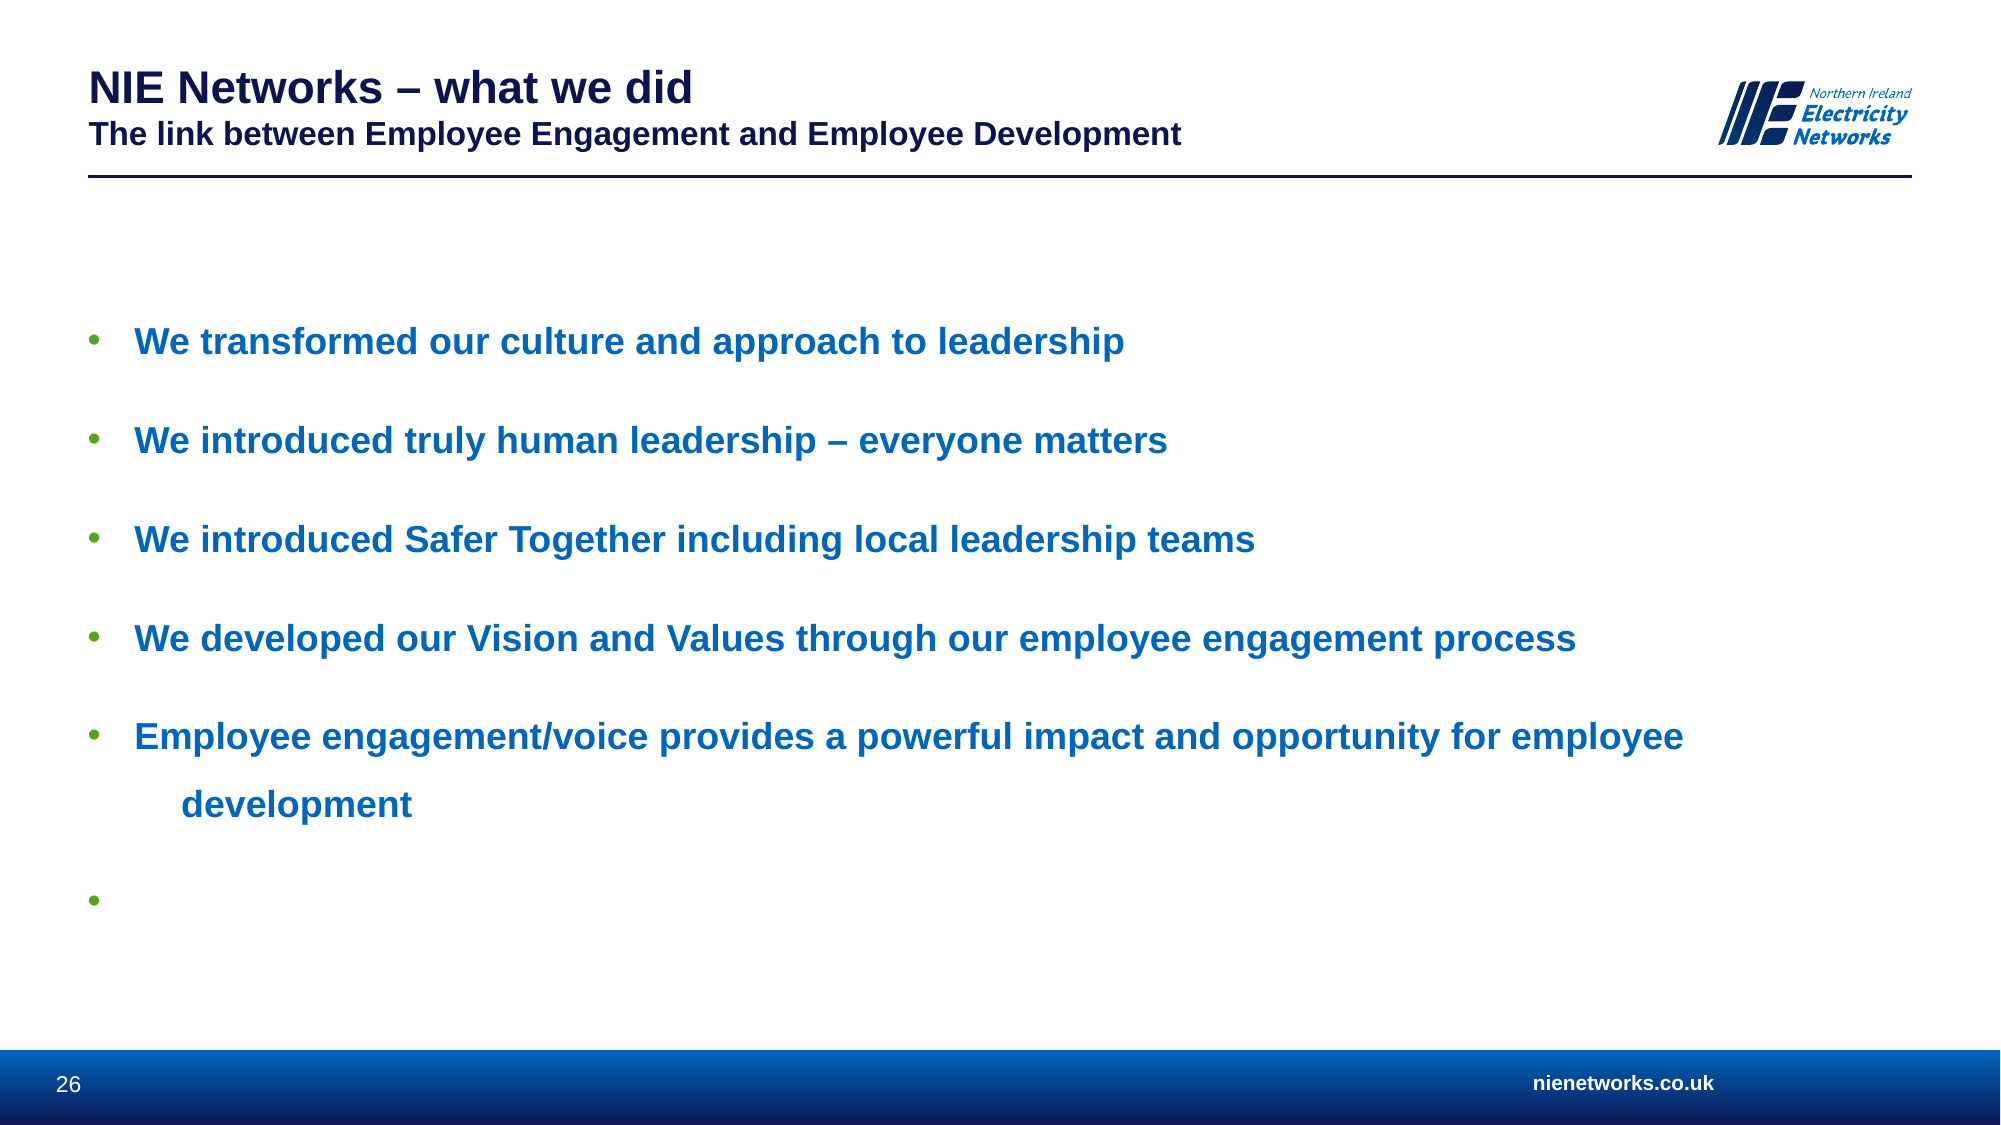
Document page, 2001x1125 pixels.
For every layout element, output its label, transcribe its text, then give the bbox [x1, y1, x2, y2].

text_box NIE Networks – what we did The link between Employee Engagement and Employee Development [73, 49, 1757, 187]
text_box [55, 1062, 140, 1105]
list We transformed our culture and approach to leadership We introduced truly human leadership – everyone matters We introduced Safer Together including local leadership teams We developed our Vision and Values through our employee engagement process Employee engagement/voice provides a powerful impact and opportunity for employee development [87, 287, 1719, 926]
